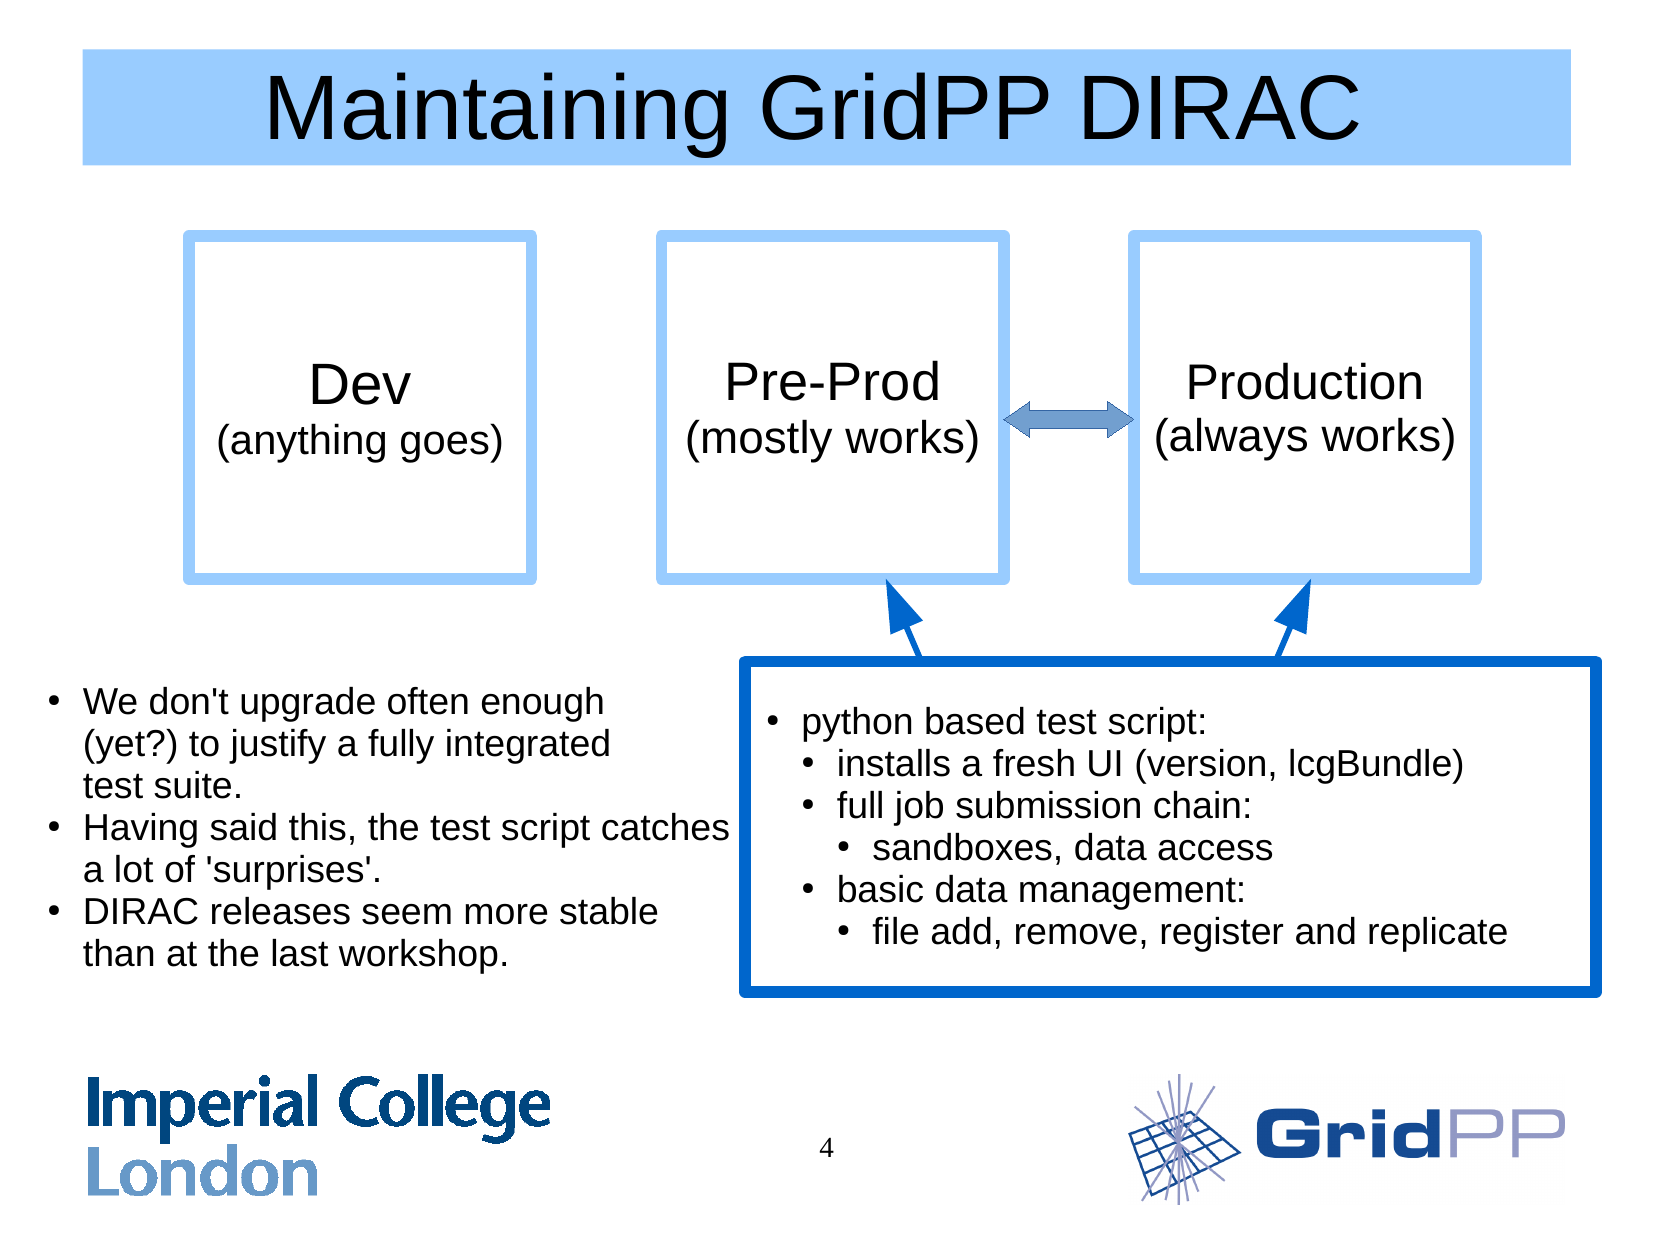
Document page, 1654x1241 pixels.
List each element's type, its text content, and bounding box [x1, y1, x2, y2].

text_box Dev (anything goes) [188, 236, 532, 579]
list [887, 421, 1309, 661]
text_box Production (always works) [1133, 236, 1477, 579]
title Maintaining GridPP DIRAC [82, 49, 1571, 166]
text_box Pre-Prod (mostly works) [661, 236, 1004, 579]
picture [88, 1075, 550, 1196]
list [82, 188, 1571, 673]
text_box [1003, 401, 1134, 438]
text_box python based test script: installs a fresh UI (version, lcgBundle) full job submission chain: sandboxes, data access basic data management: file add, remove, register and replicate [745, 661, 1596, 993]
list [82, 982, 1571, 1075]
text_box We don't upgrade often enough (yet?) to justify a fully integrated test suite. Having said this, the test script catches a lot of 'surprises'. DIRAC releases seem more stable than at the last workshop. [32, 673, 746, 982]
picture [1128, 1075, 1565, 1205]
